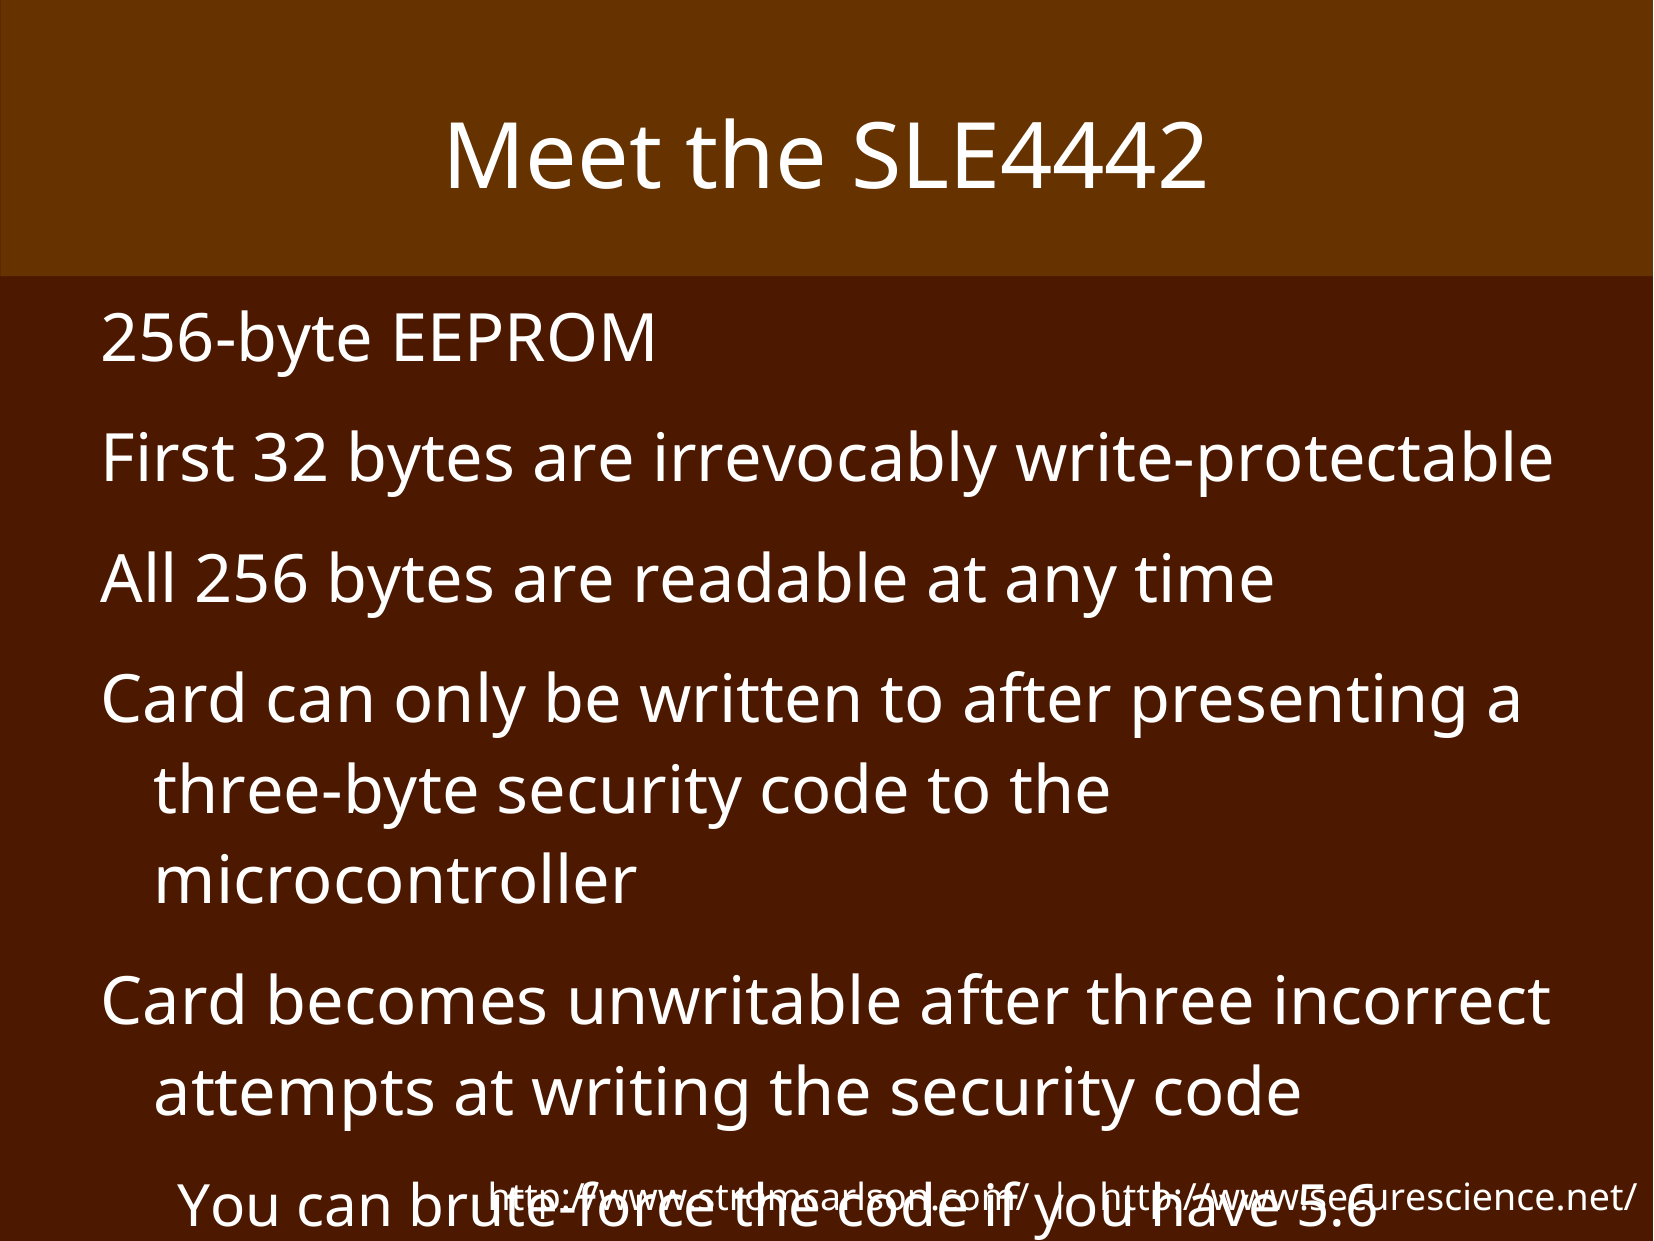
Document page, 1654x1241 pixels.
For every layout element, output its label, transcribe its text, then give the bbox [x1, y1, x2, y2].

title Meet the SLE4442 [82, 49, 1571, 257]
list 256-byte EEPROM First 32 bytes are irrevocably write-protectable All 256 bytes are readable at any time Card can only be written to after presenting a three-byte security code to the microcontroller Card becomes unwritable after three incorrect attempts at writing the security code You can brute-force the code if you have 5.6 million identical cards and a lot of free time [82, 290, 1571, 1115]
